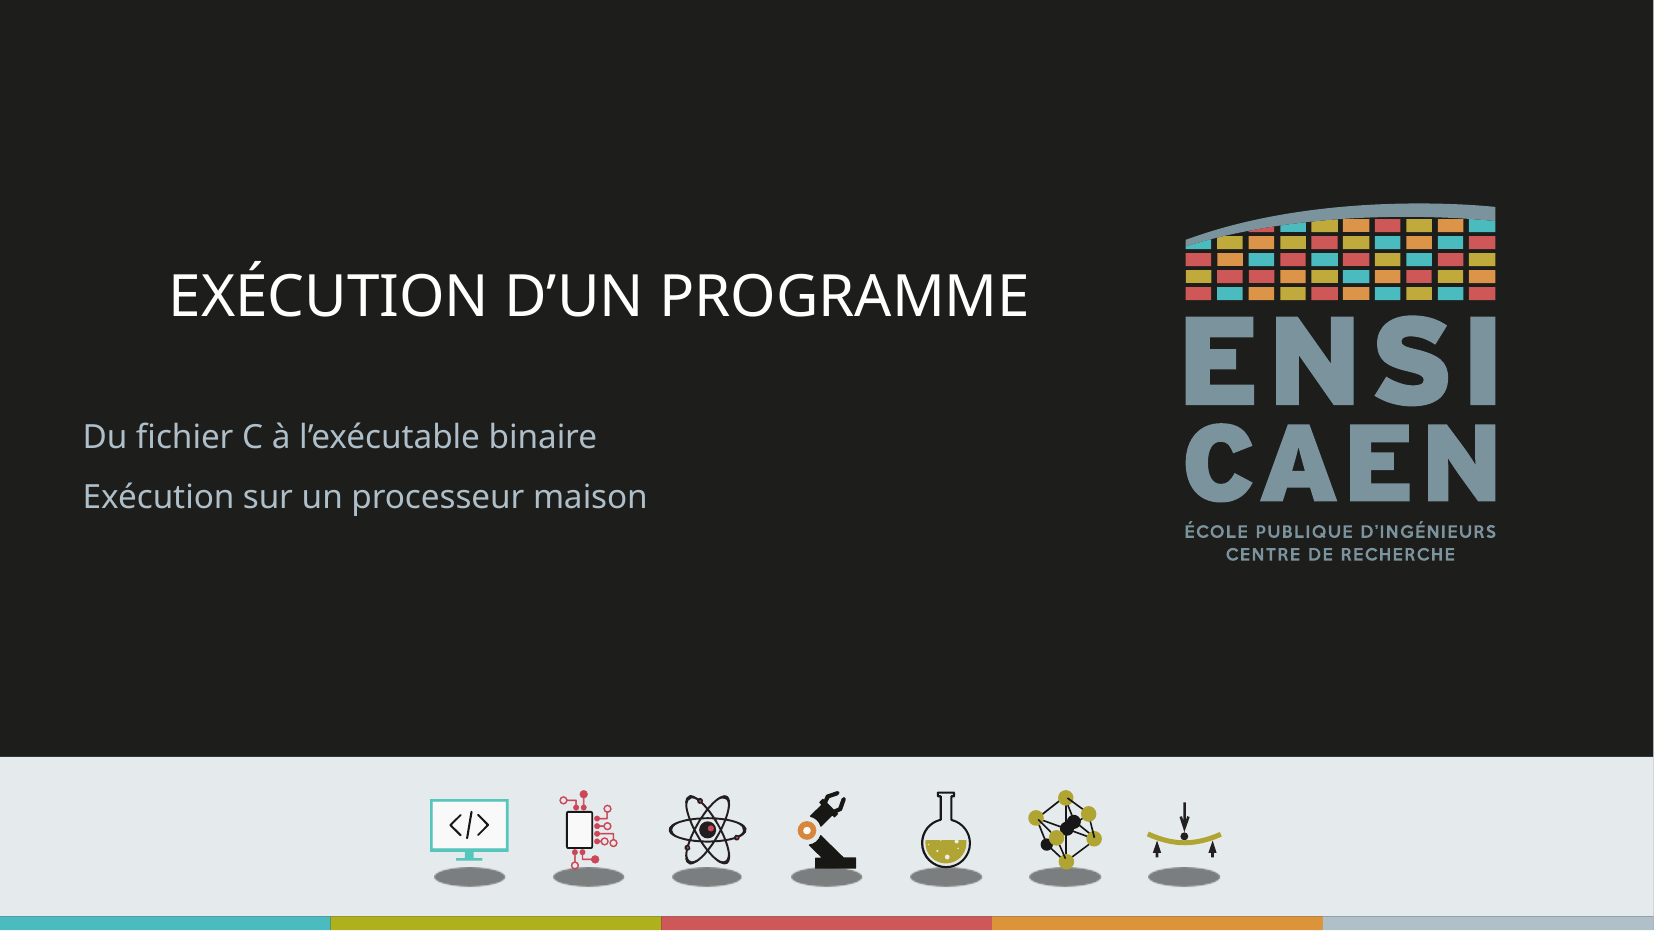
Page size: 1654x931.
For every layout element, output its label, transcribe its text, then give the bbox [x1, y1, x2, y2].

title EXÉCUTION D’UN PROGRAMME [82, 192, 1117, 384]
list Du fichier C à l’exécutable binaire Exécution sur un processeur maison [82, 413, 1117, 758]
